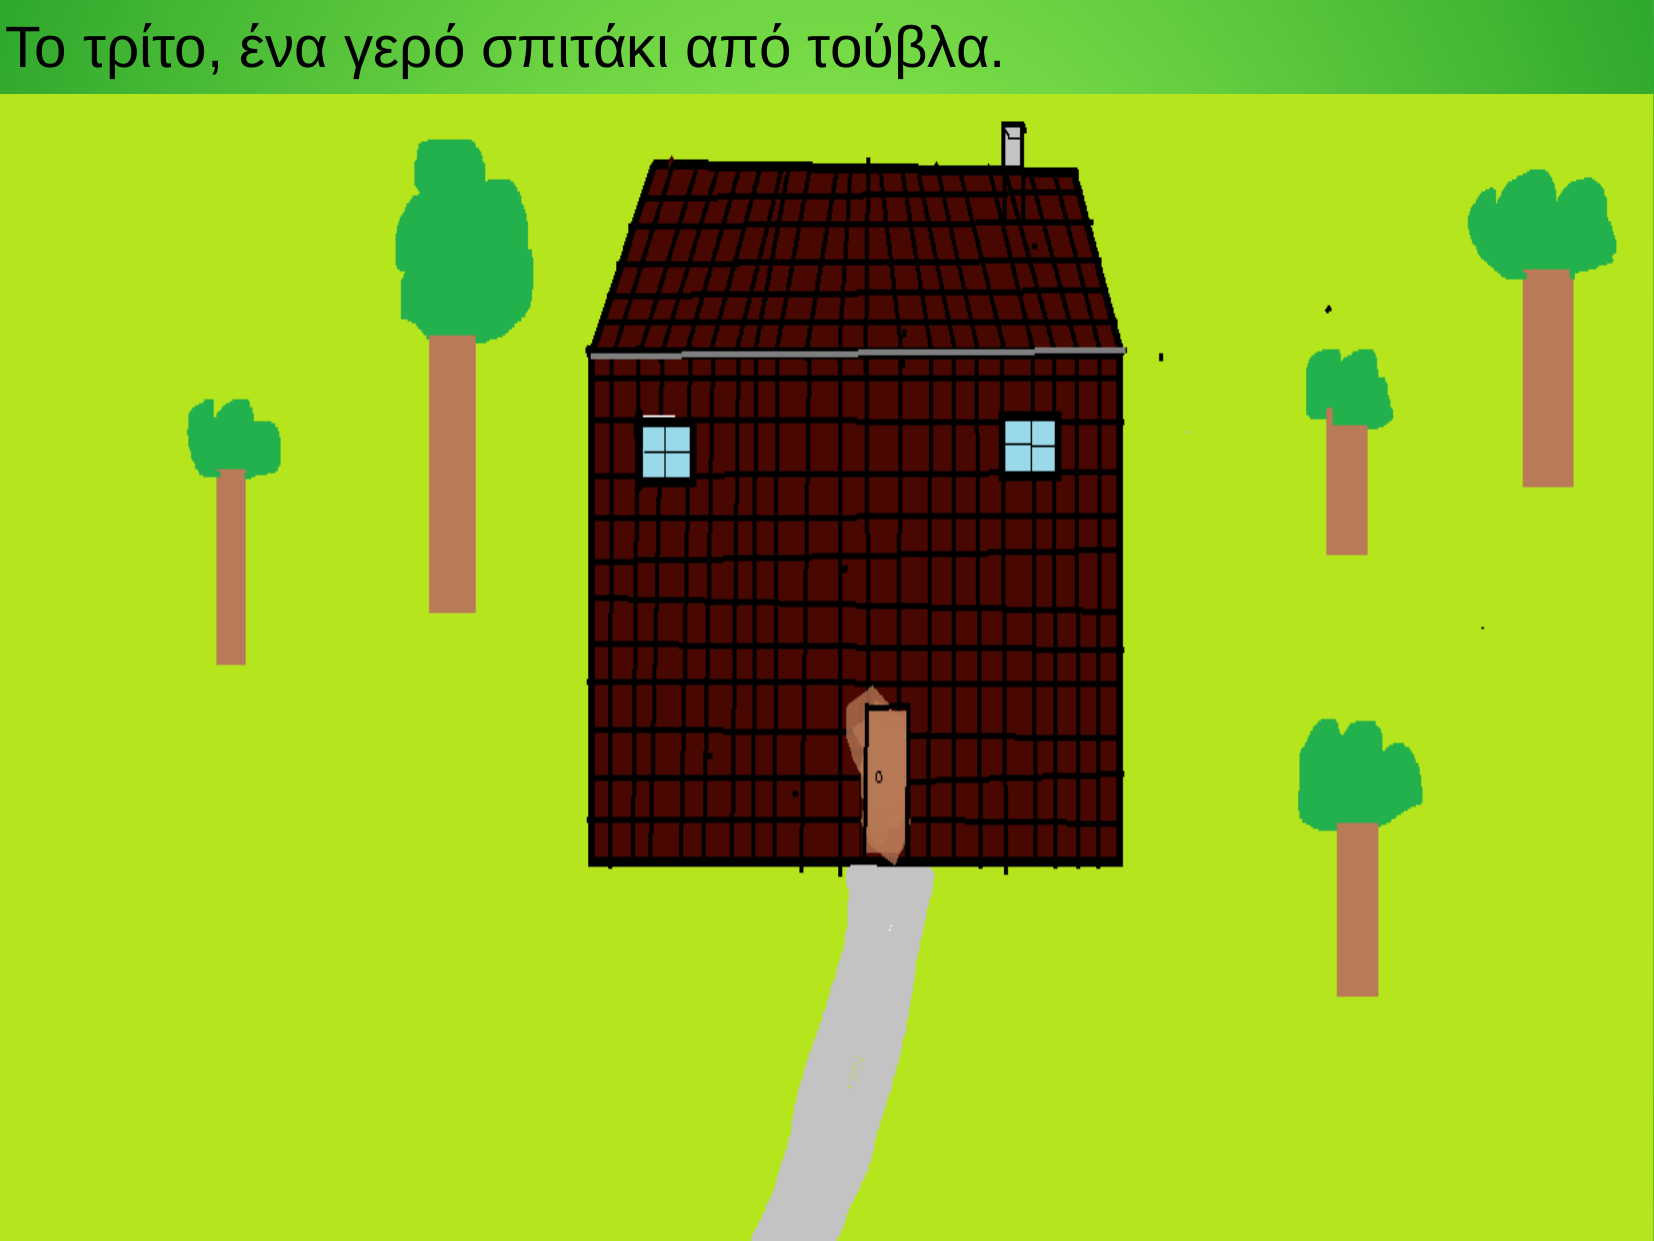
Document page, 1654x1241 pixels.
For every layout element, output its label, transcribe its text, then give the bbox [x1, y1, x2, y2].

text_box Το τρίτο, ένα γερό σπιτάκι από τούβλα. [0, 7, 1645, 87]
picture [0, 94, 1654, 1241]
